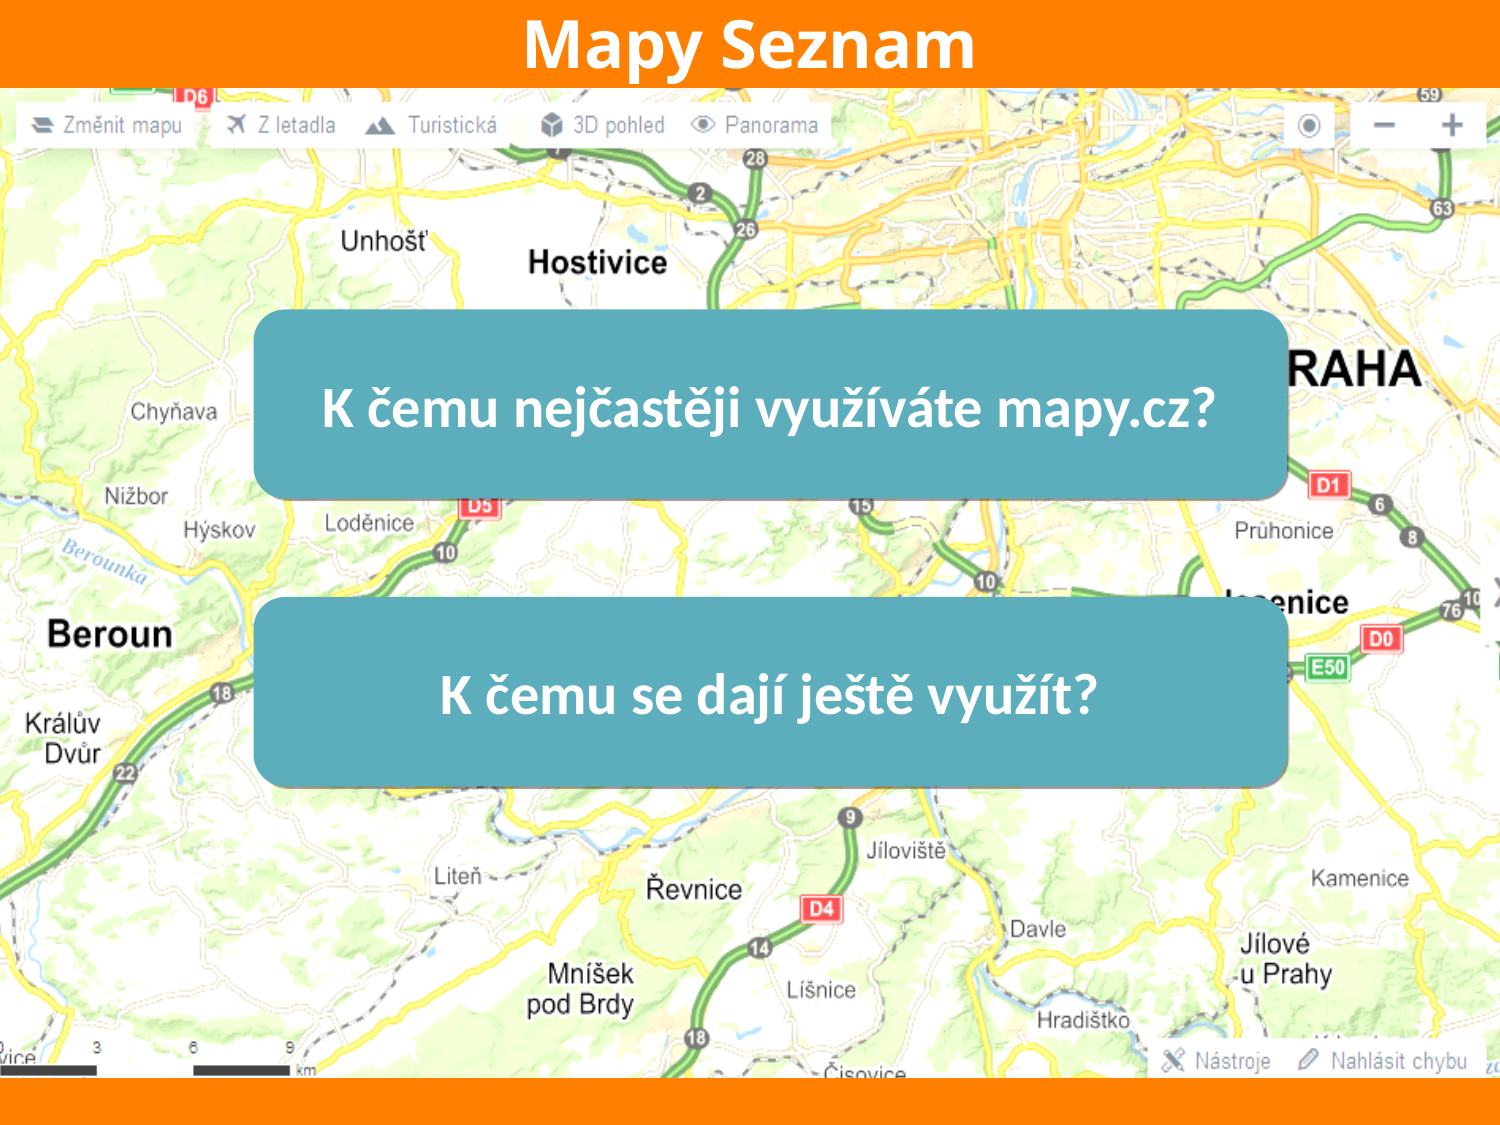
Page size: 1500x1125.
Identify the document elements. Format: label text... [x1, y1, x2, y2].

text_box Mapy Seznam [0, 0, 1500, 88]
text_box [0, 1078, 1500, 1125]
text_box K čemu se dají ještě využít? [253, 596, 1288, 787]
text_box K čemu nejčastěji využíváte mapy.cz? [253, 309, 1288, 499]
picture [0, 88, 1500, 1078]
